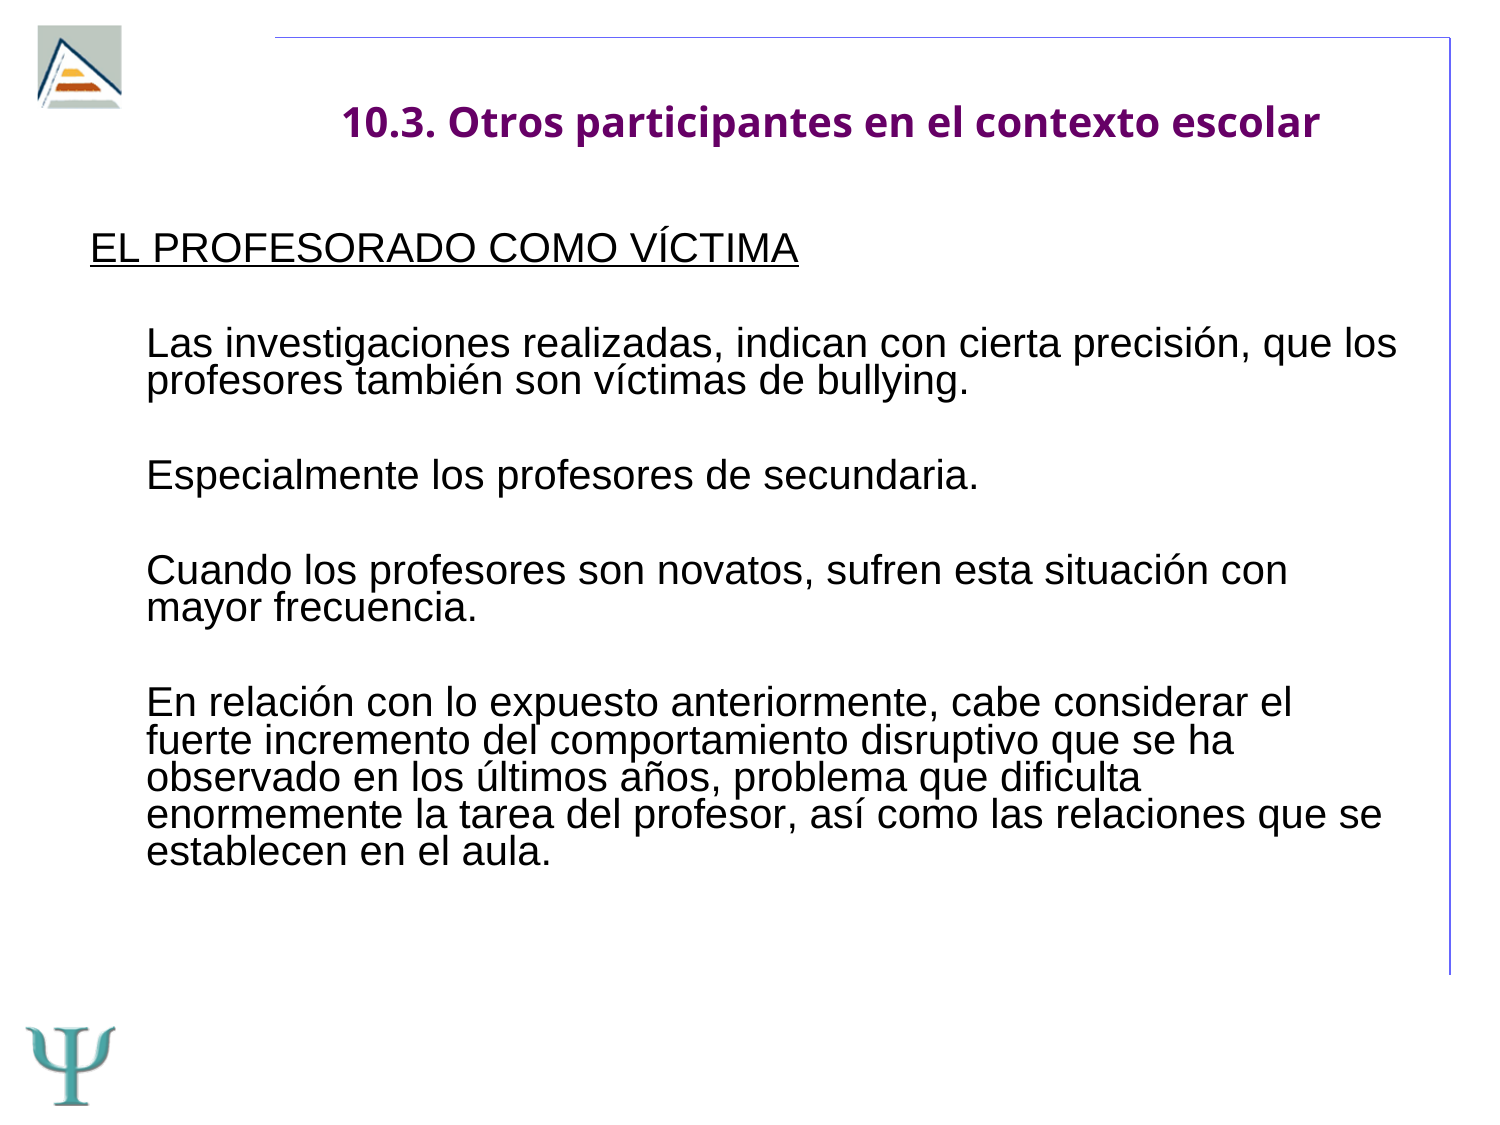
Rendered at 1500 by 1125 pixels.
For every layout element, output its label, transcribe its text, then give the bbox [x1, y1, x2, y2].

title 10.3. Otros participantes en el contexto escolar [262, 74, 1401, 168]
picture [24, 1024, 75, 1106]
picture [37, 24, 122, 109]
list EL PROFESORADO COMO VÍCTIMA Las investigaciones realizadas, indican con cierta precisión, que los profesores también son víctimas de bullying. Especialmente los profesores de secundaria. Cuando los profesores son novatos, sufren esta situación con mayor frecuencia. En relación con lo expuesto anteriormente, cabe considerar el fuerte incremento del comportamiento disruptivo que se ha observado en los últimos años, problema que dificulta enormemente la tarea del profesor, así como las relaciones que se establecen en el aula. [75, 224, 1426, 1125]
